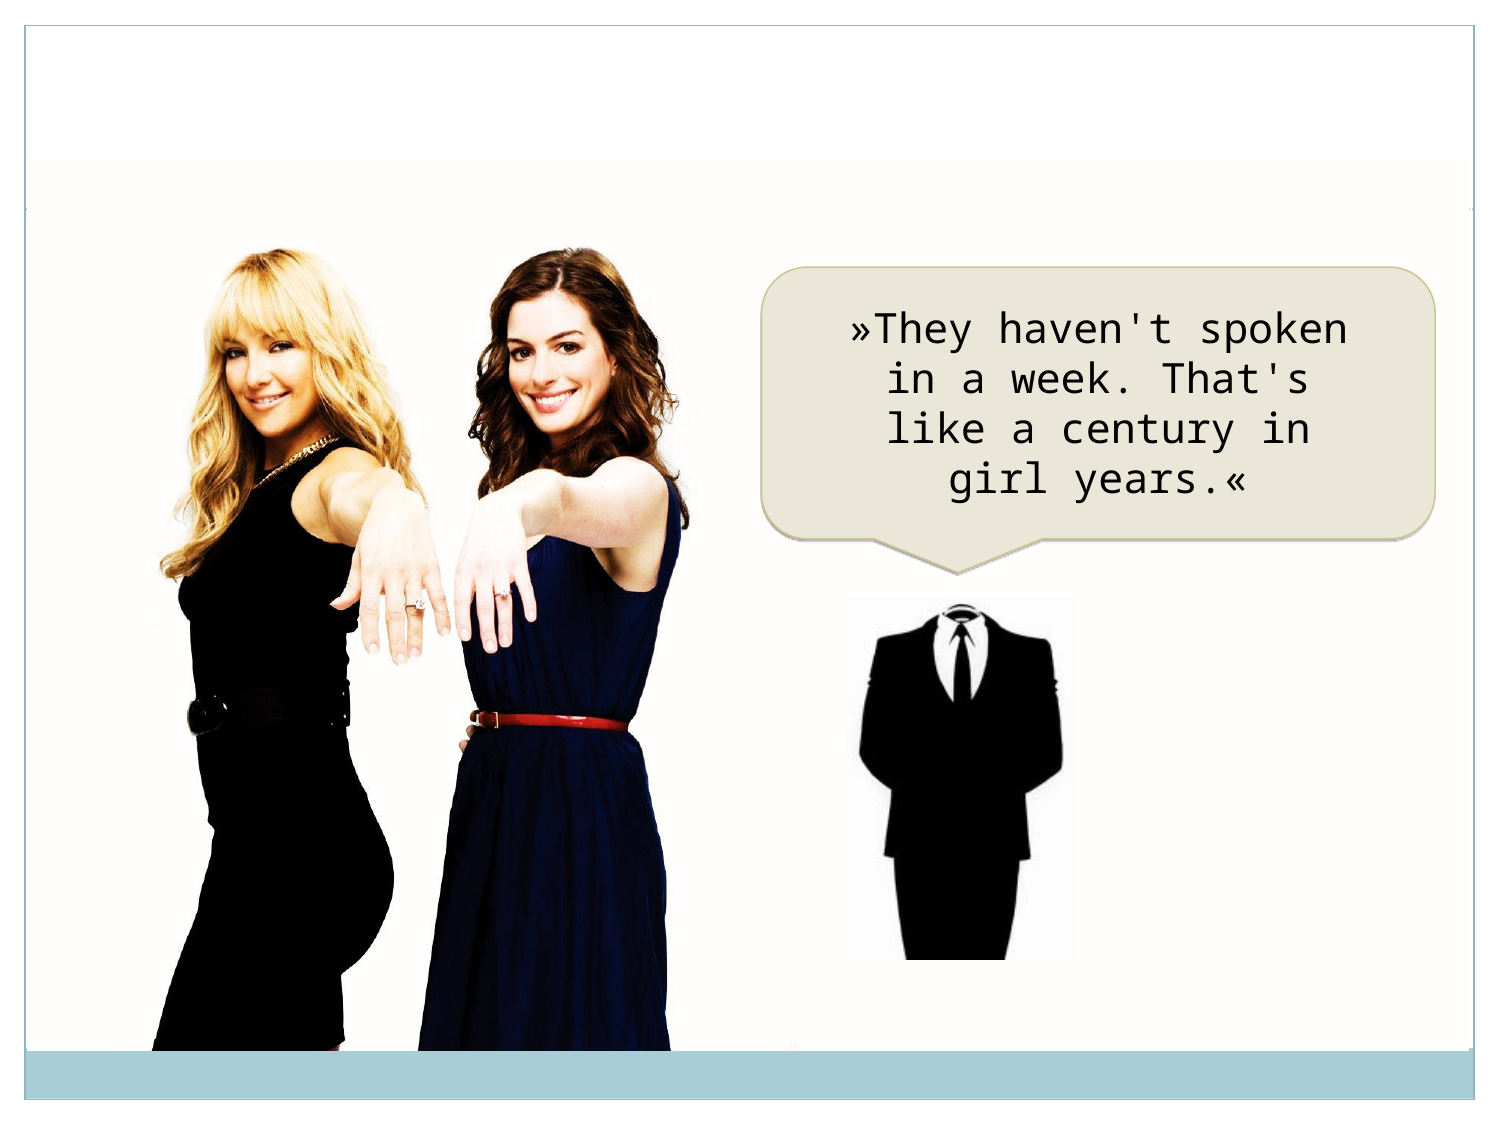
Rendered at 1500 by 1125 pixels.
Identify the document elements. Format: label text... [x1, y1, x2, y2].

picture [27, 160, 1469, 1051]
text_box [761, 267, 1436, 573]
text_box »They haven't spoken in a week. That's like a century in girl years.« [809, 294, 1388, 510]
